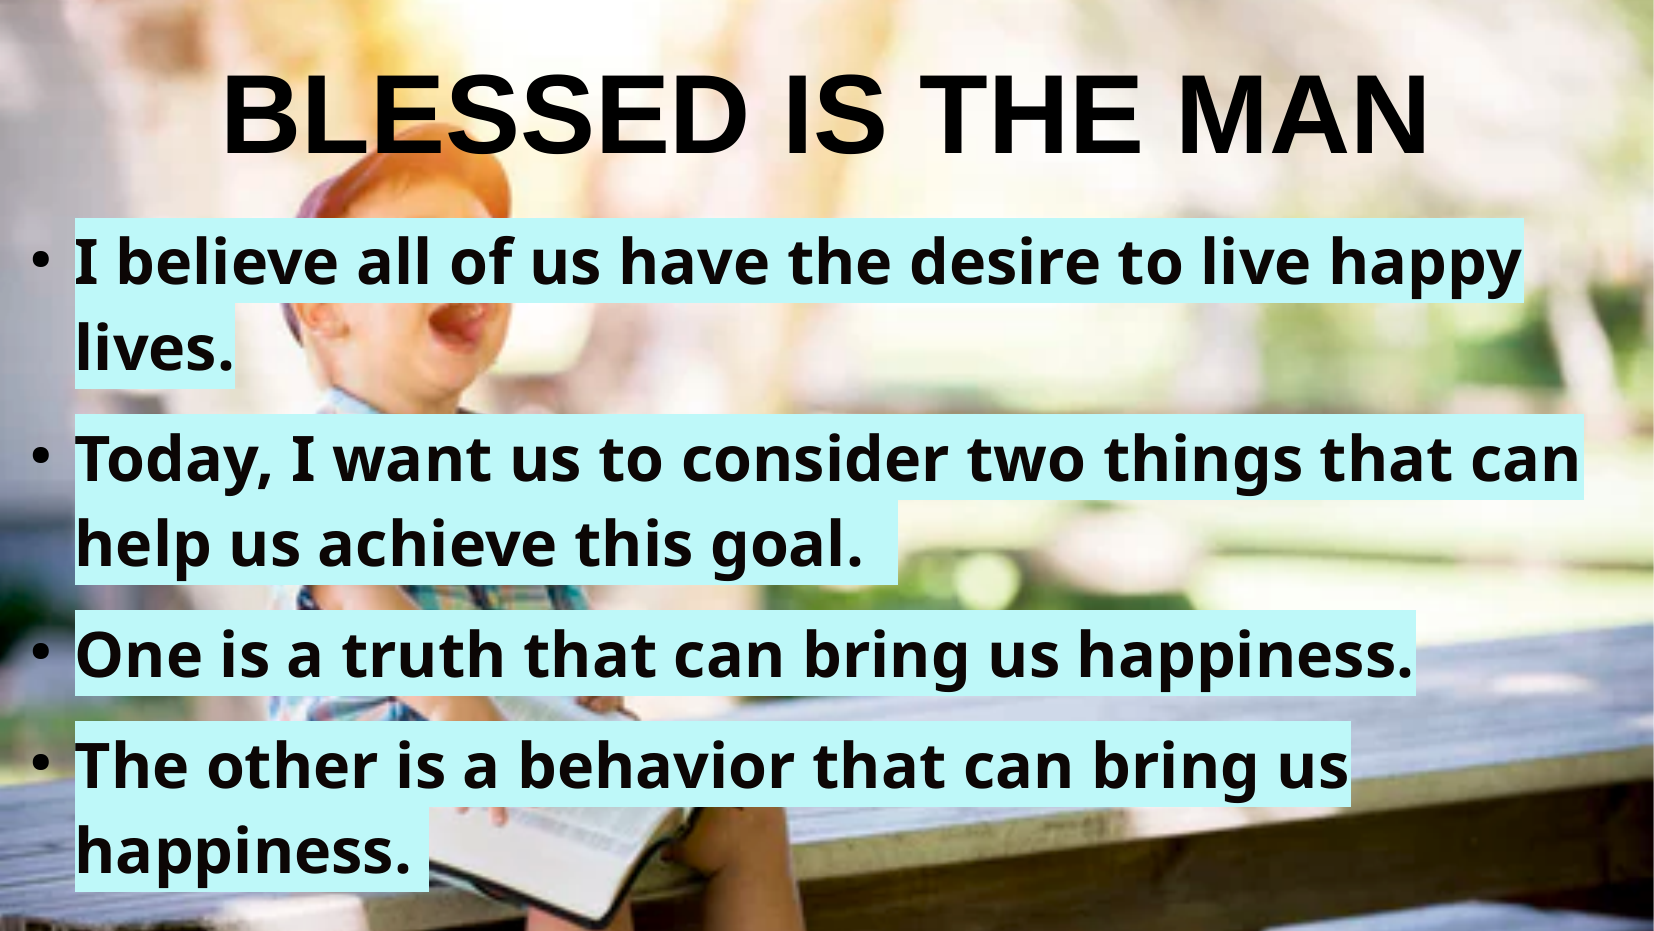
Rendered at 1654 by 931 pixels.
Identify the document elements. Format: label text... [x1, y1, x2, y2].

list I believe all of us have the desire to live happy lives. Today, I want us to consider two things that can help us achieve this goal. One is a truth that can bring us happiness. The other is a behavior that can bring us happiness. [15, 217, 1636, 901]
title BLESSED IS THE MAN [82, 37, 1571, 193]
picture [0, 0, 1654, 931]
